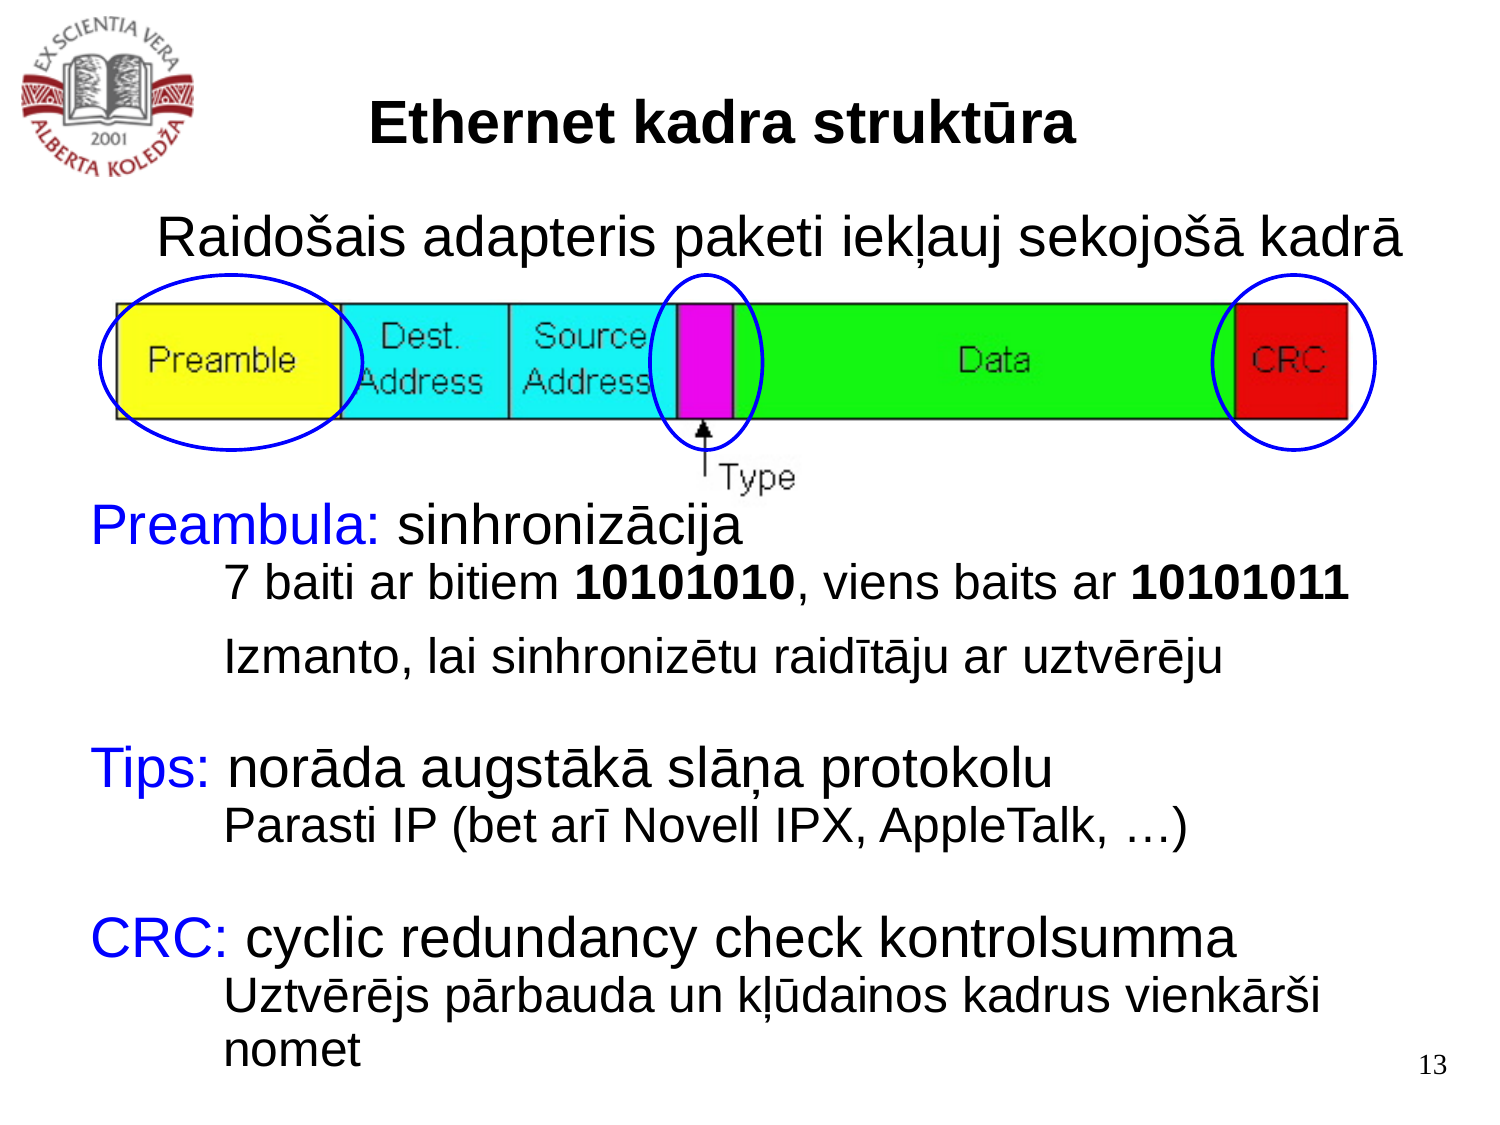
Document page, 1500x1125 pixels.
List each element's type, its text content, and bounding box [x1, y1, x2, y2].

picture [21, 16, 194, 177]
title Ethernet kadra struktūra [50, 62, 1374, 175]
list Raidošais adapteris paketi iekļauj sekojošā kadrā Preambula: sinhronizācija 7 baiti ar bitiem 10101010, viens baits ar 10101011 Izmanto, lai sinhronizētu raidītāju ar uztvērēju Tips: norāda augstākā slāņa protokolu Parasti IP (bet arī Novell IPX, AppleTalk, …) CRC: cyclic redundancy check kontrolsumma Uztvērējs pārbauda un kļūdainos kadrus vienkārši nomet [74, 200, 1463, 1101]
